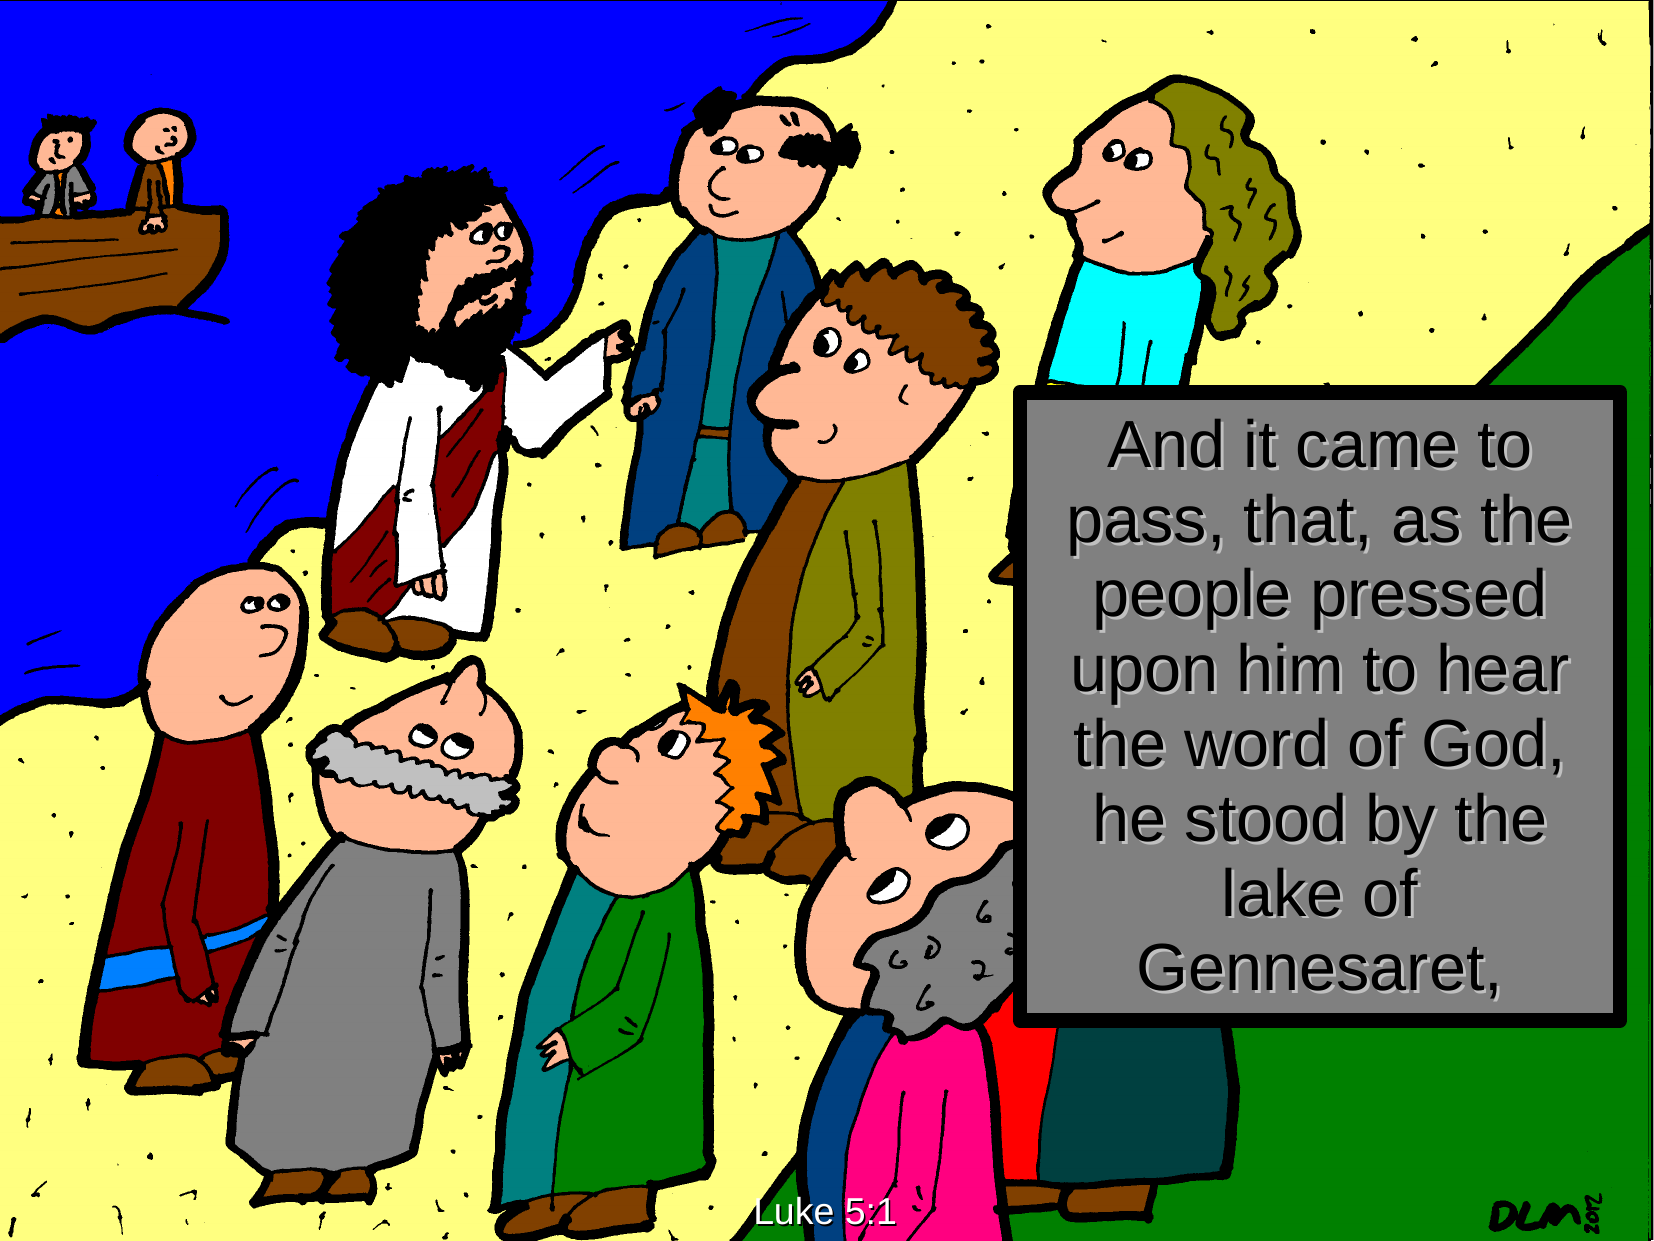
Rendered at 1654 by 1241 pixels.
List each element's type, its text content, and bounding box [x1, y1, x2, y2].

text_box Luke 5:1 [0, 1183, 1651, 1241]
picture [0, 1, 1651, 1183]
text_box And it came to pass, that, as the people pressed upon him to hear the word of God, he stood by the lake of Gennesaret, [1020, 392, 1621, 1021]
